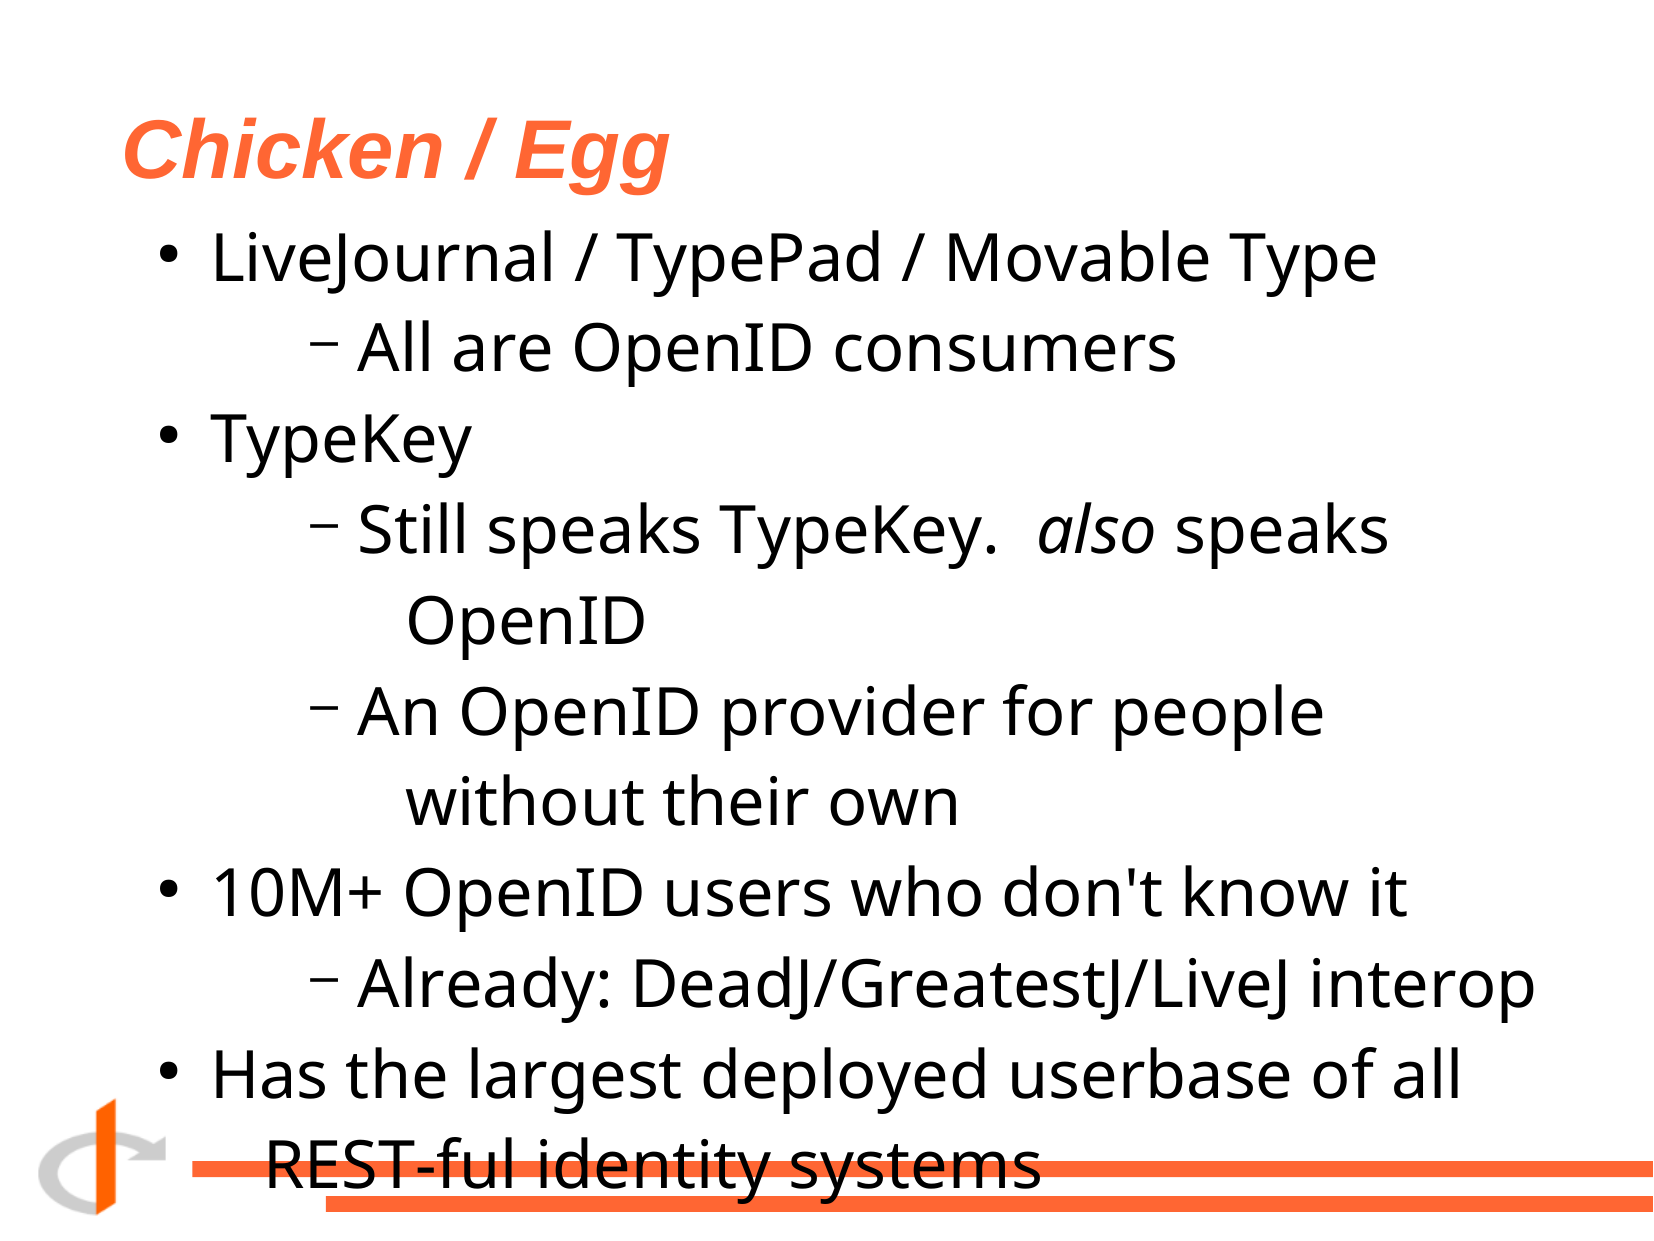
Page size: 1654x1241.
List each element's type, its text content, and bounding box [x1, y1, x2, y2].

list LiveJournal / TypePad / Movable Type All are OpenID consumers TypeKey Still speaks TypeKey. also speaks OpenID An OpenID provider for people without their own 10M+ OpenID users who don't know it Already: DeadJ/GreatestJ/LiveJ interop Has the largest deployed userbase of all REST-ful identity systems [121, 209, 1561, 1021]
picture [33, 1090, 170, 1220]
title Chicken / Egg [121, 46, 1534, 209]
